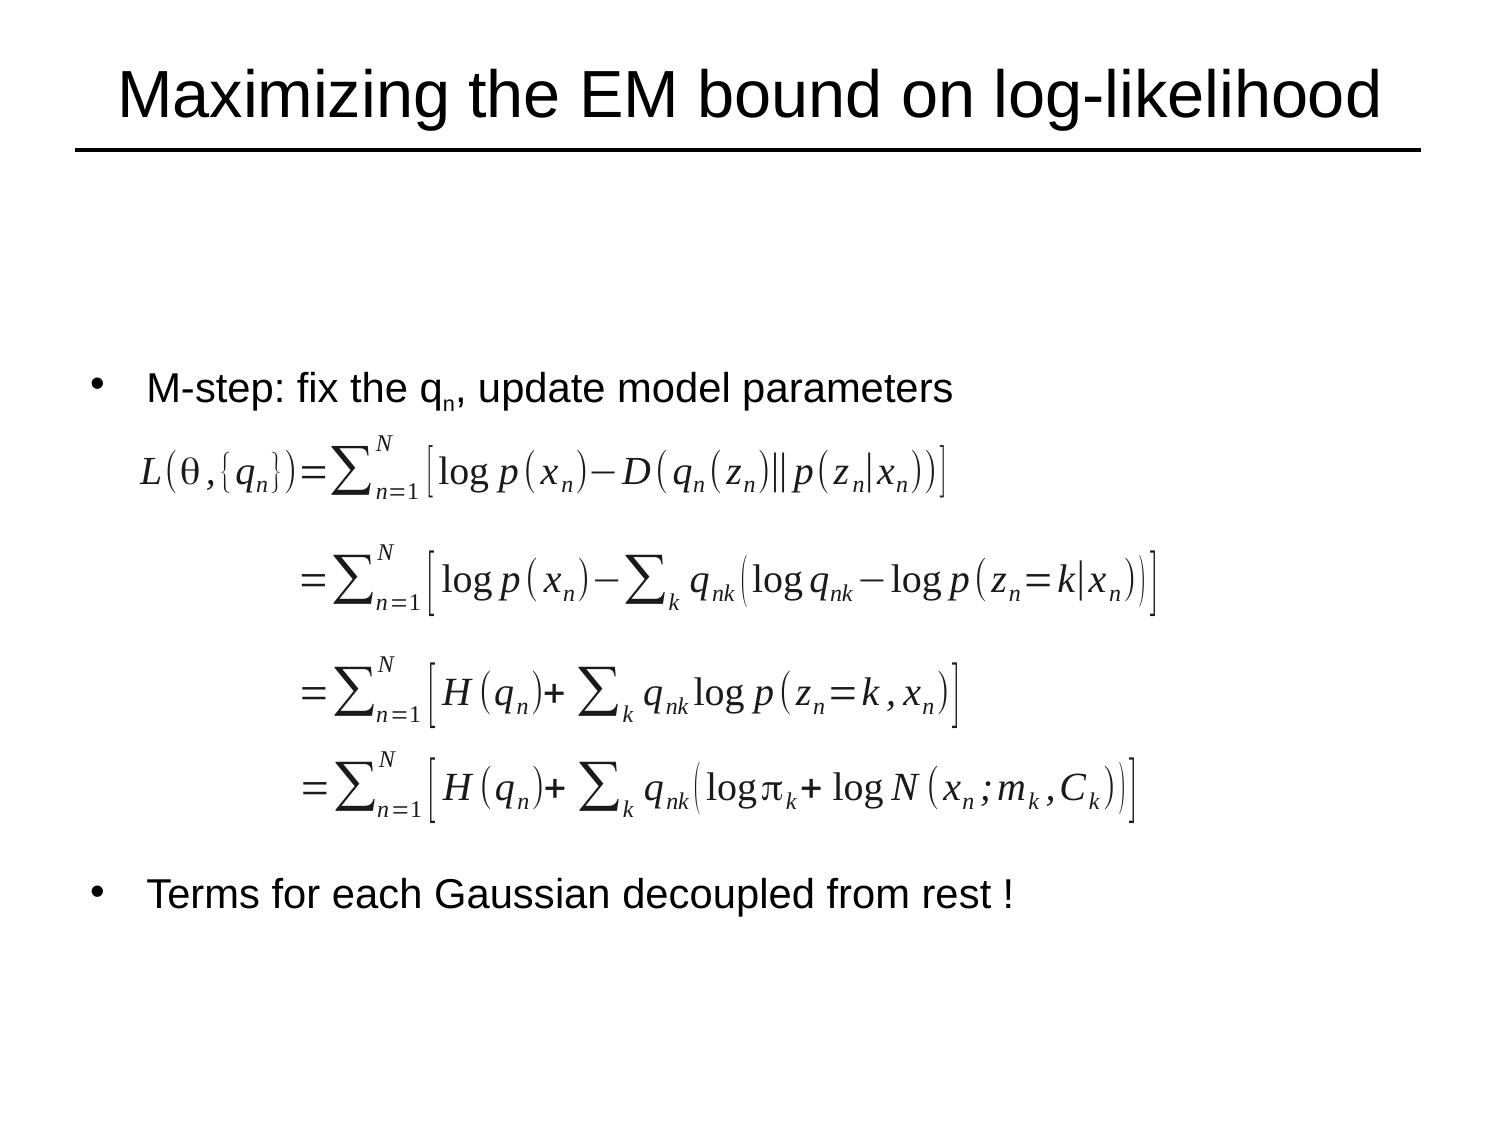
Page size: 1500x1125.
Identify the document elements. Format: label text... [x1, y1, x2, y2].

chart [131, 430, 952, 506]
chart [290, 539, 1163, 619]
chart [291, 651, 966, 731]
list M-step: fix the qn, update model parameters Terms for each Gaussian decoupled from rest ! [75, 162, 1447, 1101]
chart [292, 746, 1143, 826]
title Maximizing the EM bound on log-likelihood [75, 43, 1426, 139]
